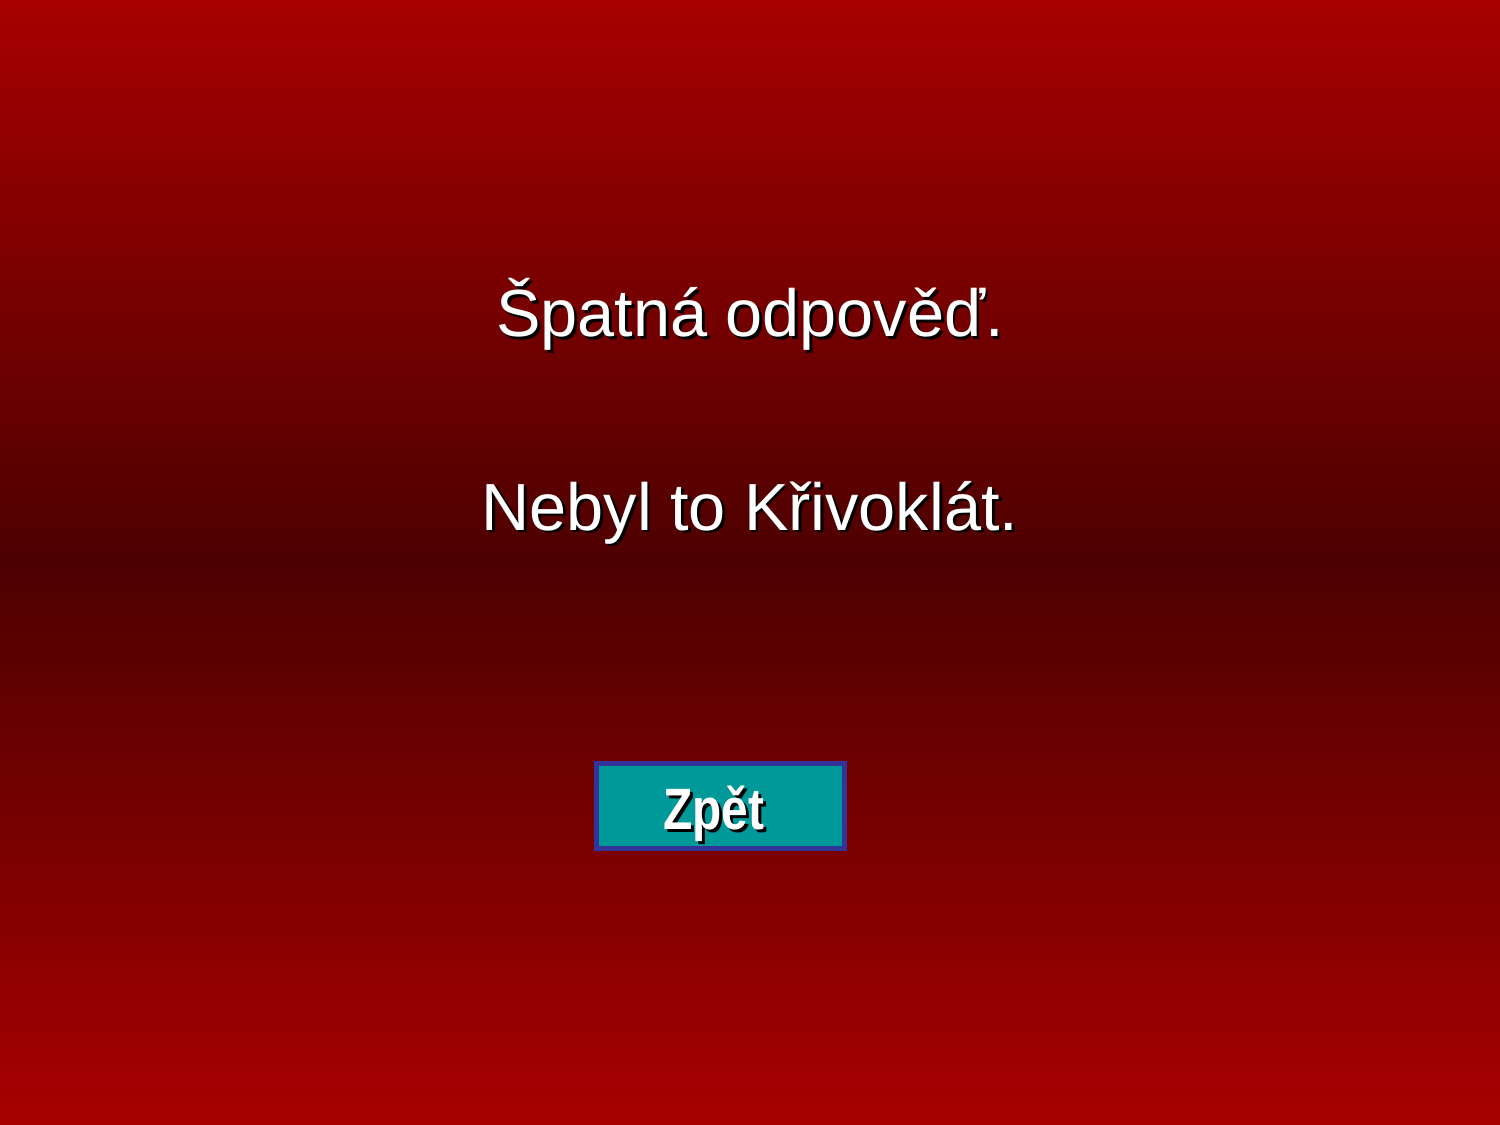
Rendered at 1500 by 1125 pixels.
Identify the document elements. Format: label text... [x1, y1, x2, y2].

text_box Zpět [596, 763, 845, 849]
list Špatná odpověď. Nebyl to Křivoklát. [75, 262, 1426, 1006]
